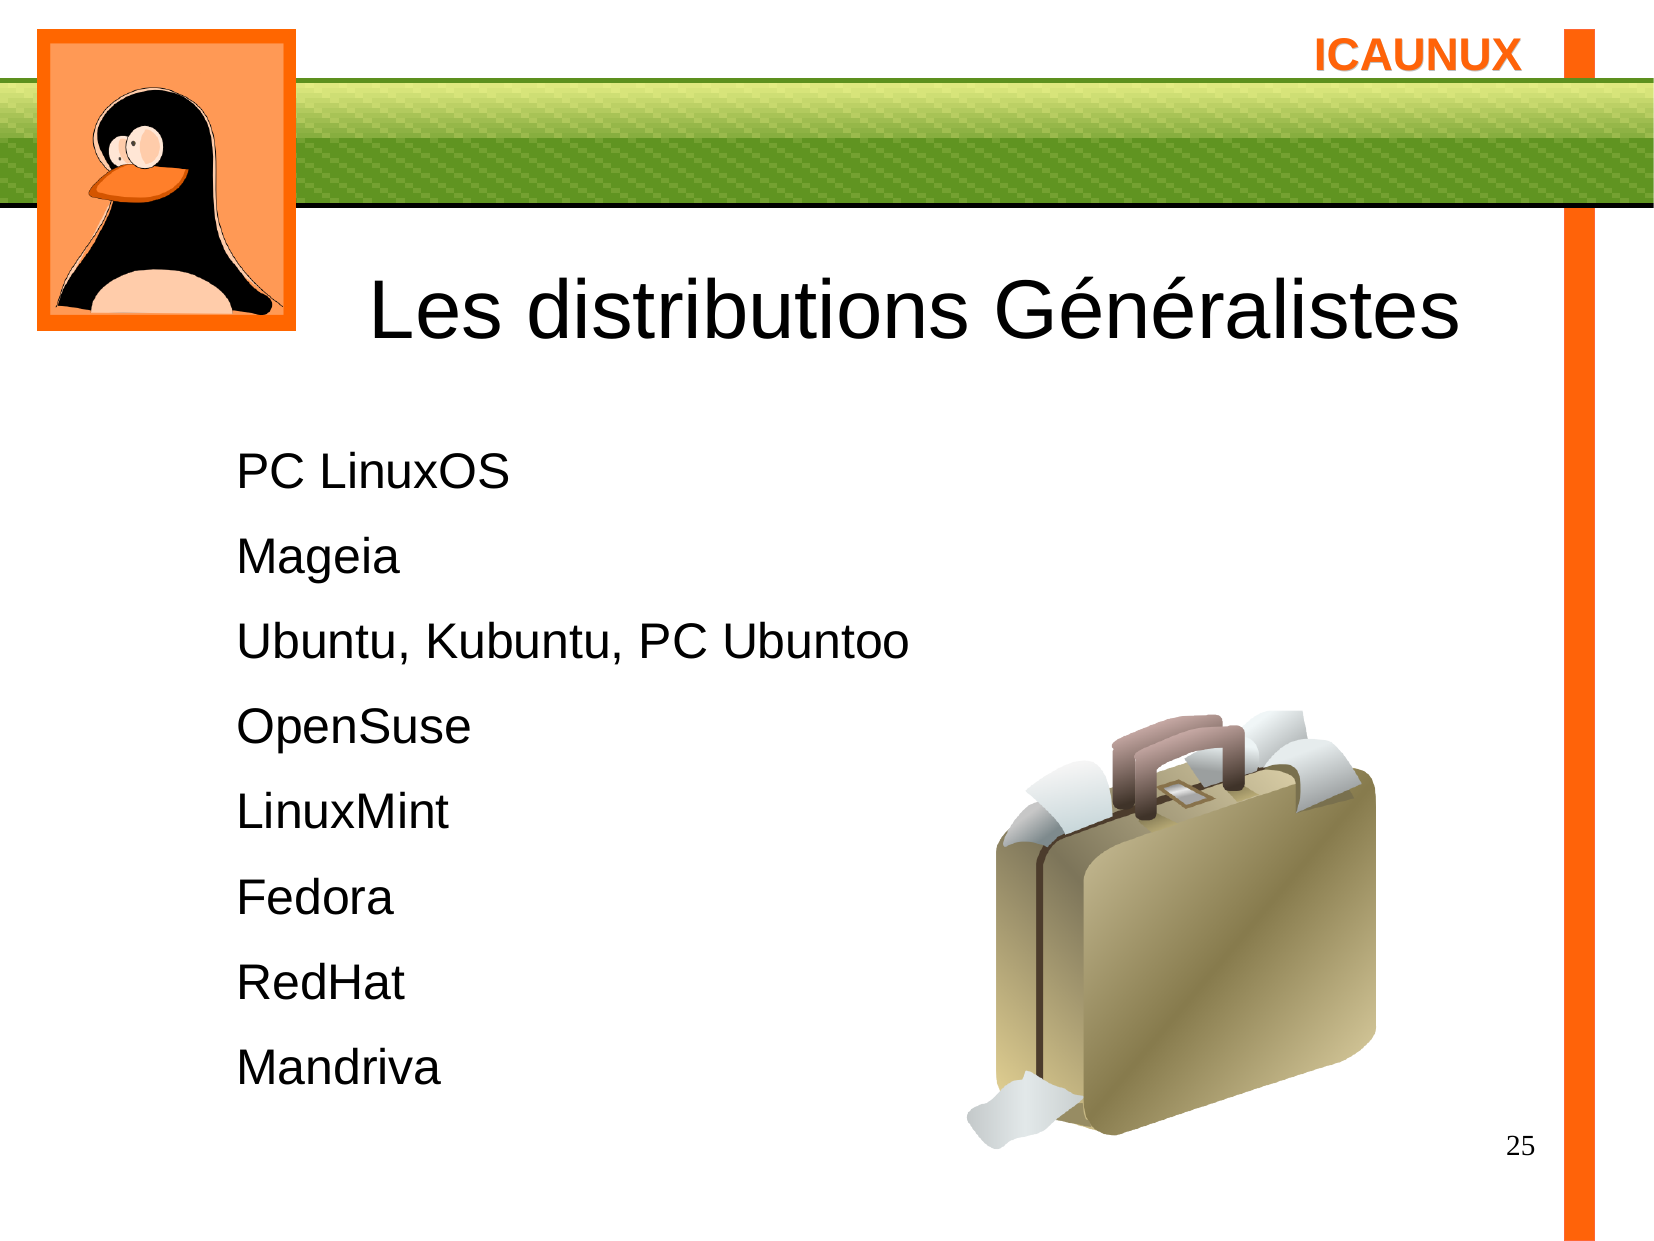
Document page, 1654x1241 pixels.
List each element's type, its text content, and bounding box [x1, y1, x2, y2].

title Les distributions Généralistes [324, 235, 1506, 384]
picture [944, 707, 1390, 1152]
picture [0, 29, 1654, 331]
list PC LinuxOS Mageia Ubuntu, Kubuntu, PC Ubuntoo OpenSuse LinuxMint Fedora RedHat Mandriva [236, 442, 1512, 1146]
